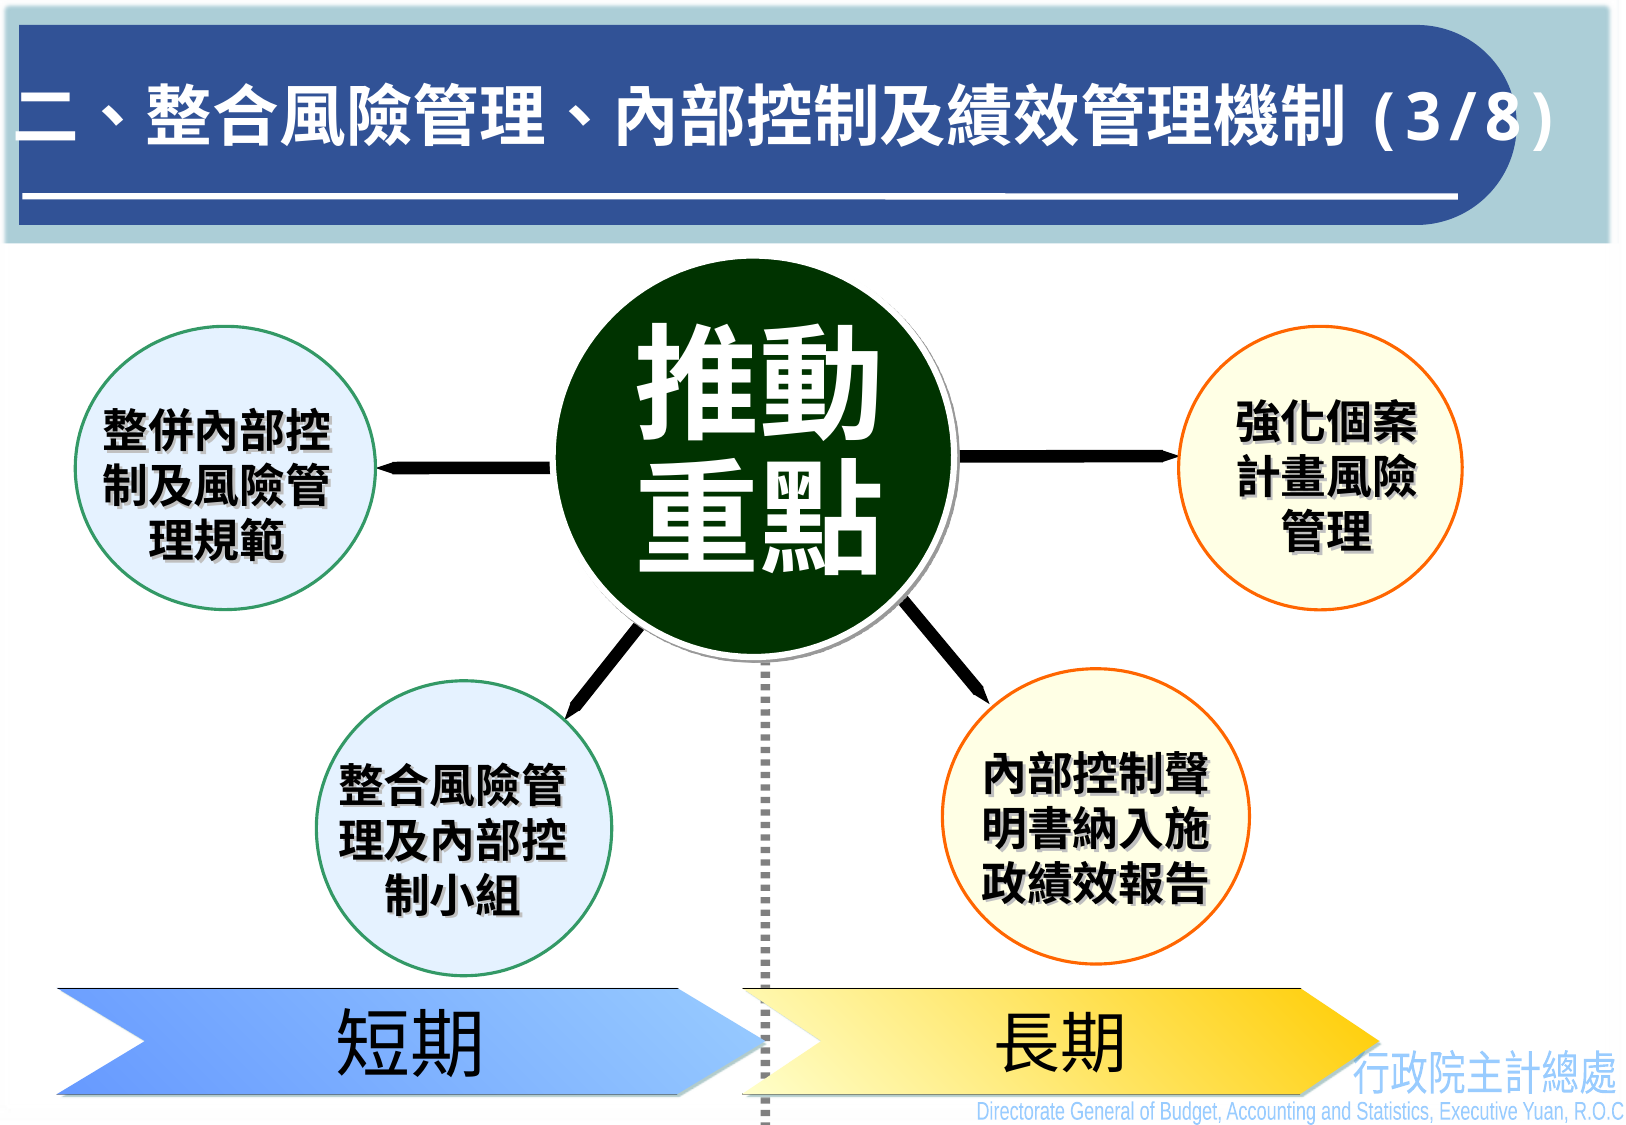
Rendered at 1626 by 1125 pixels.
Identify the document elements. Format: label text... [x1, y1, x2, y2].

text_box [942, 668, 1250, 896]
text_box [97, 326, 376, 551]
text_box 二、整合風險管理、內部控制及績效管理機制(3/8) [0, 66, 1613, 161]
text_box 推動 重點 [517, 314, 1002, 599]
text_box 強化個案計畫風險管理 [1202, 385, 1451, 565]
text_box [1205, 326, 1436, 385]
text_box [1451, 412, 1463, 524]
text_box 短期 [56, 987, 766, 1095]
text_box [125, 574, 325, 610]
text_box [612, 599, 895, 658]
text_box [983, 917, 1209, 965]
text_box [1178, 390, 1202, 547]
text_box [356, 929, 572, 976]
text_box [1216, 565, 1424, 610]
text_box 長期 [741, 987, 1380, 1095]
text_box [75, 413, 87, 523]
text_box 整併內部控制及風險管理規範 [87, 394, 347, 574]
text_box [611, 255, 896, 314]
text_box 整合風險管理及內部控制小組 [316, 749, 589, 929]
text_box 內部控制聲明書納入施政績效報告 [966, 737, 1226, 917]
text_box [339, 680, 612, 907]
